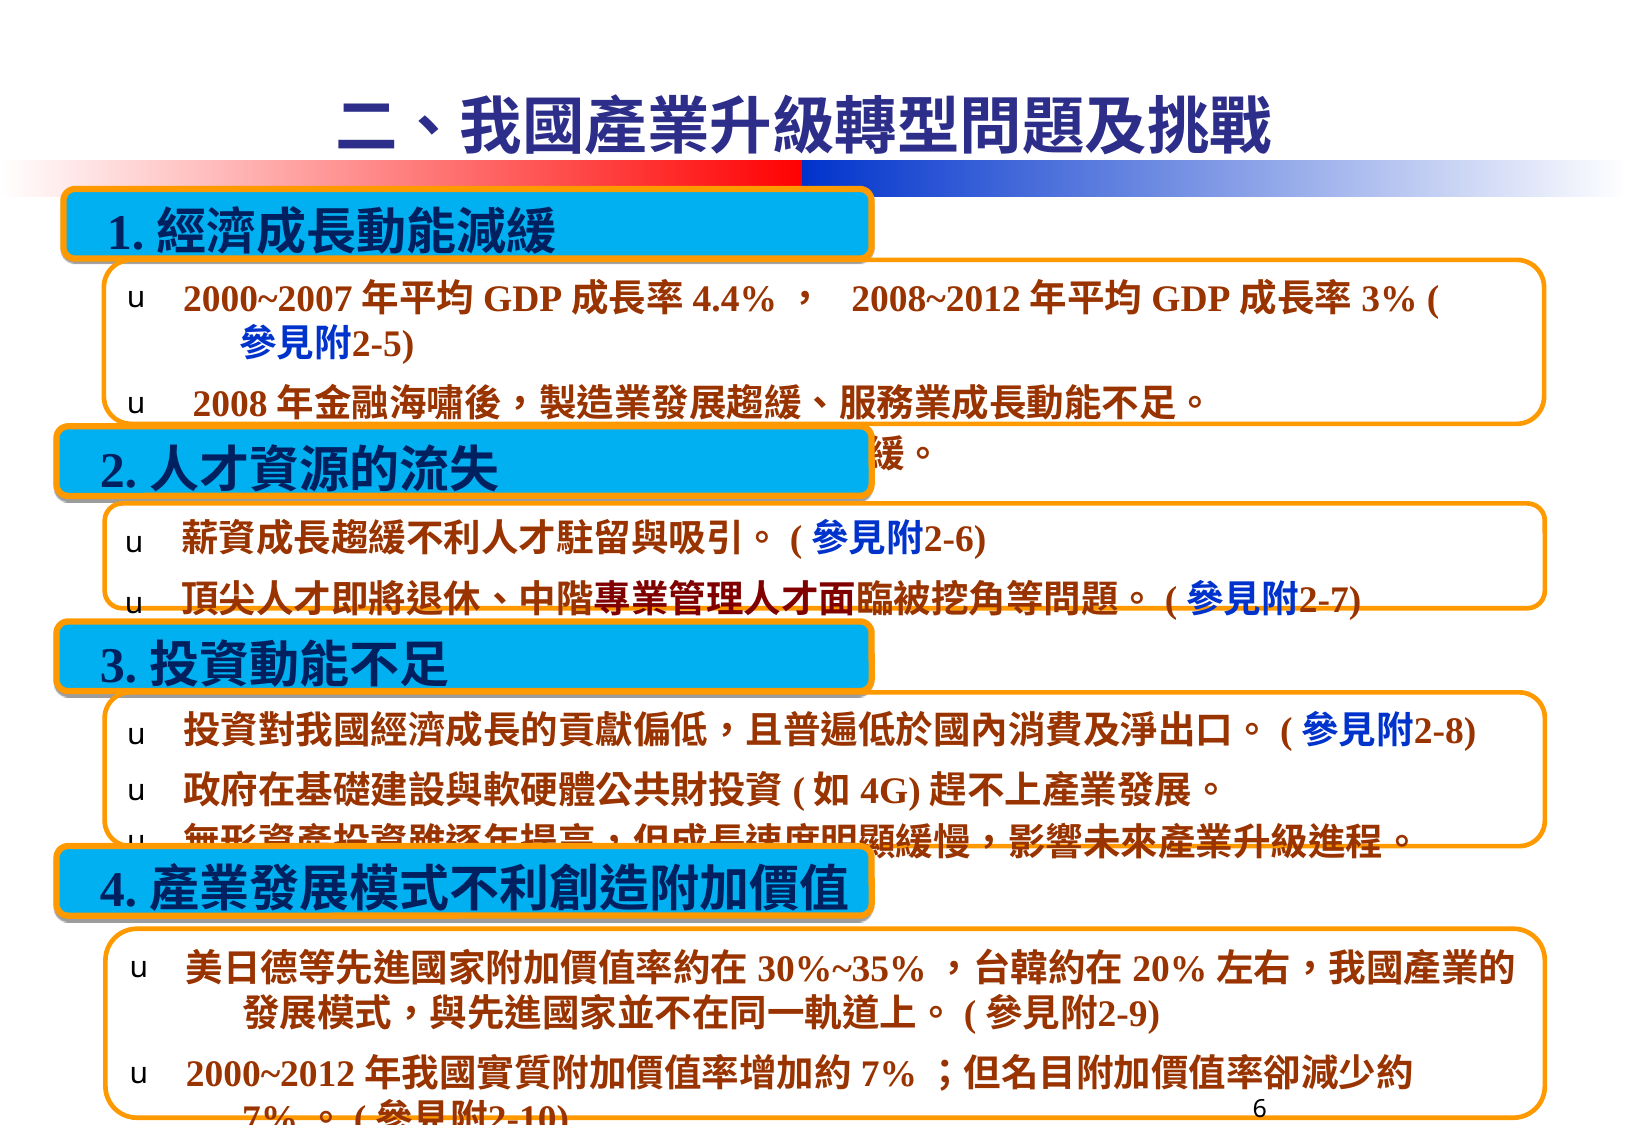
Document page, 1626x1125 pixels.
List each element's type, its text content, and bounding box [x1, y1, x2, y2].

text_box 美日德等先進國家附加價值率約在30%~35%，台韓約在20%左右，我國產業的發展模式，與先進國家並不在同一軌道上。(參見附2-9) 2000~2012年我國實質附加價值率增加約7%；但名目附加價值率卻減少約7%。(參見附2-10) [105, 928, 1545, 1118]
text_box 3.投資動能不足 [56, 621, 872, 692]
text_box 投資對我國經濟成長的貢獻偏低，且普遍低於國內消費及淨出口。(參見附2-8) 政府在基礎建設與軟硬體公共財投資(如4G)趕不上產業發展。 無形資產投資雖逐年提高，但成長速度明顯緩慢，影響未來產業升級進程。 [104, 692, 1545, 847]
text_box 6 [1237, 1085, 1617, 1125]
text_box 薪資成長趨緩不利人才駐留與吸引。(參見附2-6) 頂尖人才即將退休、中階專業管理人才面臨被挖角等問題。(參見附2-7) [104, 503, 1545, 609]
text_box 4.產業發展模式不利創造附加價值 [56, 846, 872, 916]
text_box 2.人才資源的流失 [56, 426, 872, 496]
text_box 2000~2007年平均GDP成長率4.4%， 2008~2012年平均GDP成長率3% (參見附2-5) 2008年金融海嘯後，製造業發展趨緩、服務業成長動能不足。 2012年後，出口對經濟成長的帶動效果減緩。 [103, 259, 1545, 424]
text_box 1.經濟成長動能減緩 [63, 189, 872, 259]
text_box 二、我國產業升級轉型問題及挑戰 [121, 41, 1486, 126]
